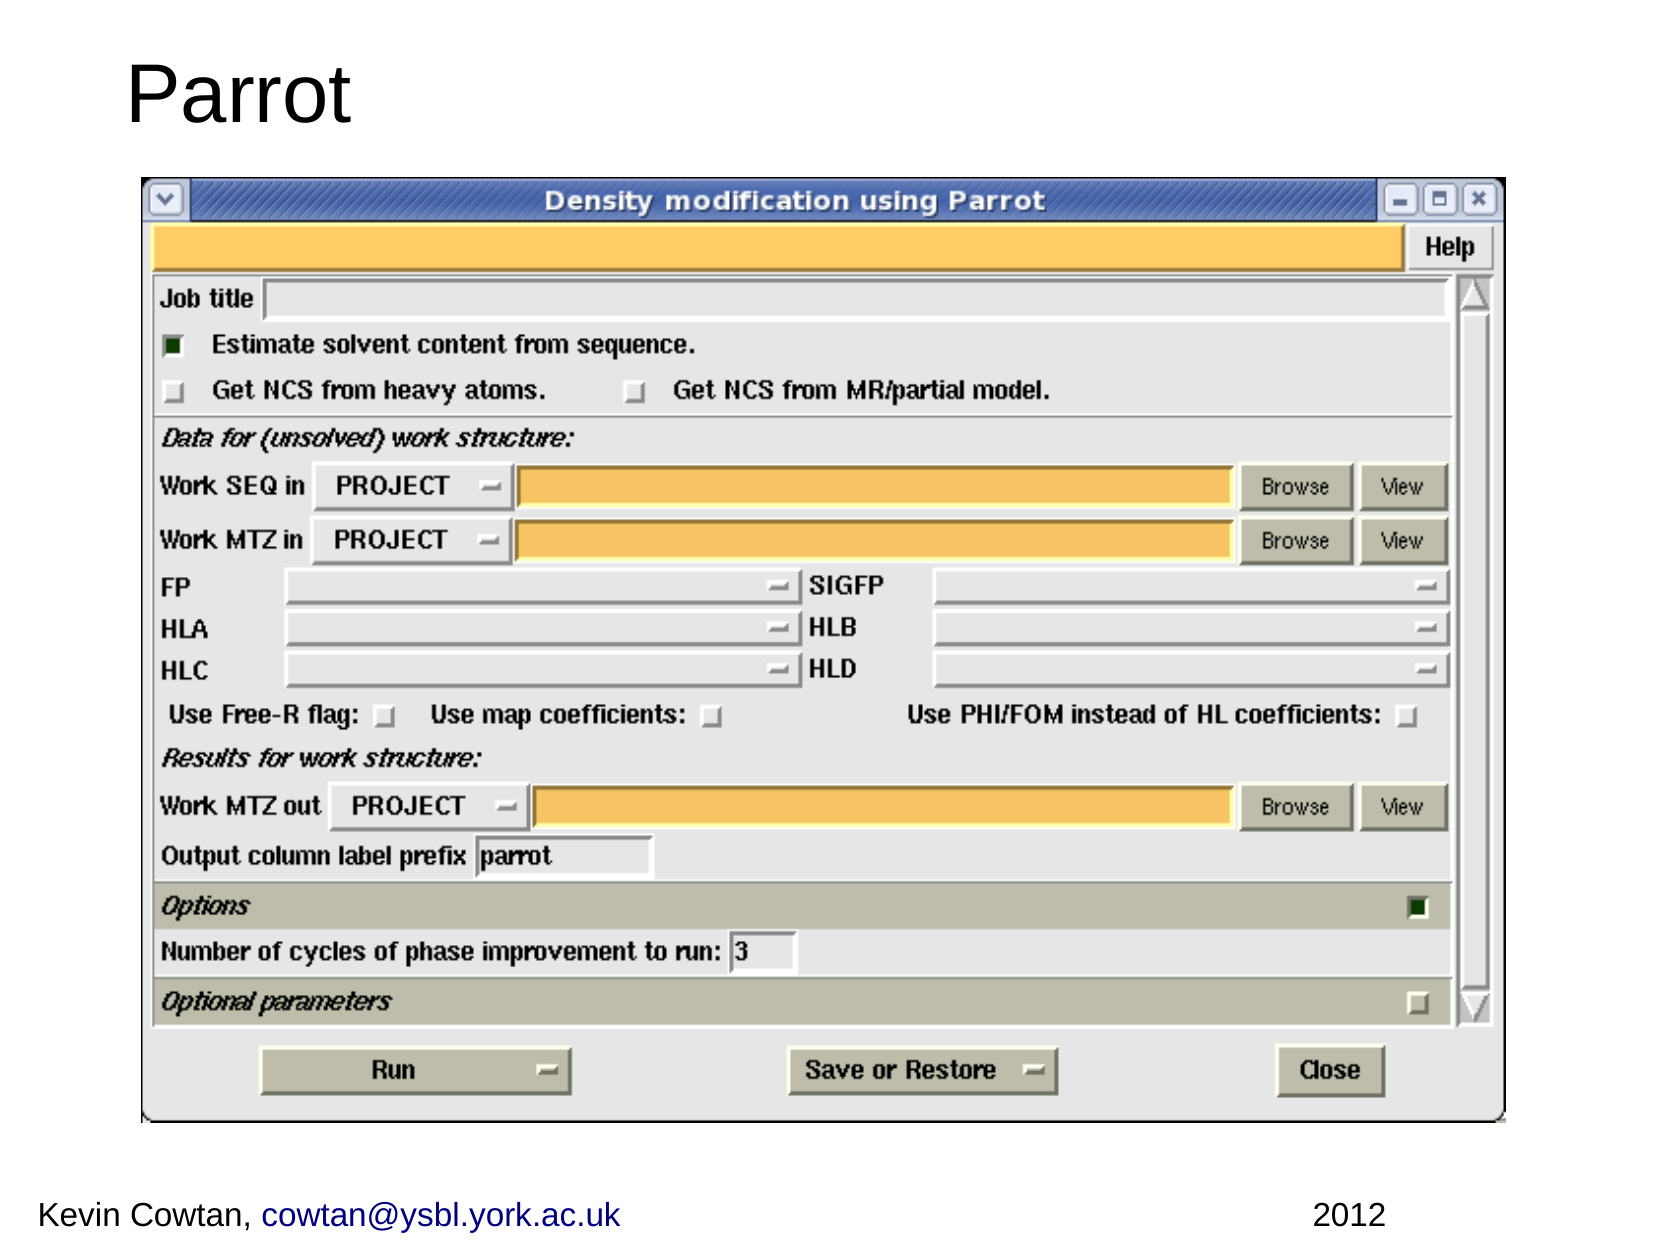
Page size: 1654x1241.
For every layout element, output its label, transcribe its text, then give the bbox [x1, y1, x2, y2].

title Parrot [125, 37, 1538, 151]
picture [141, 177, 1506, 1123]
